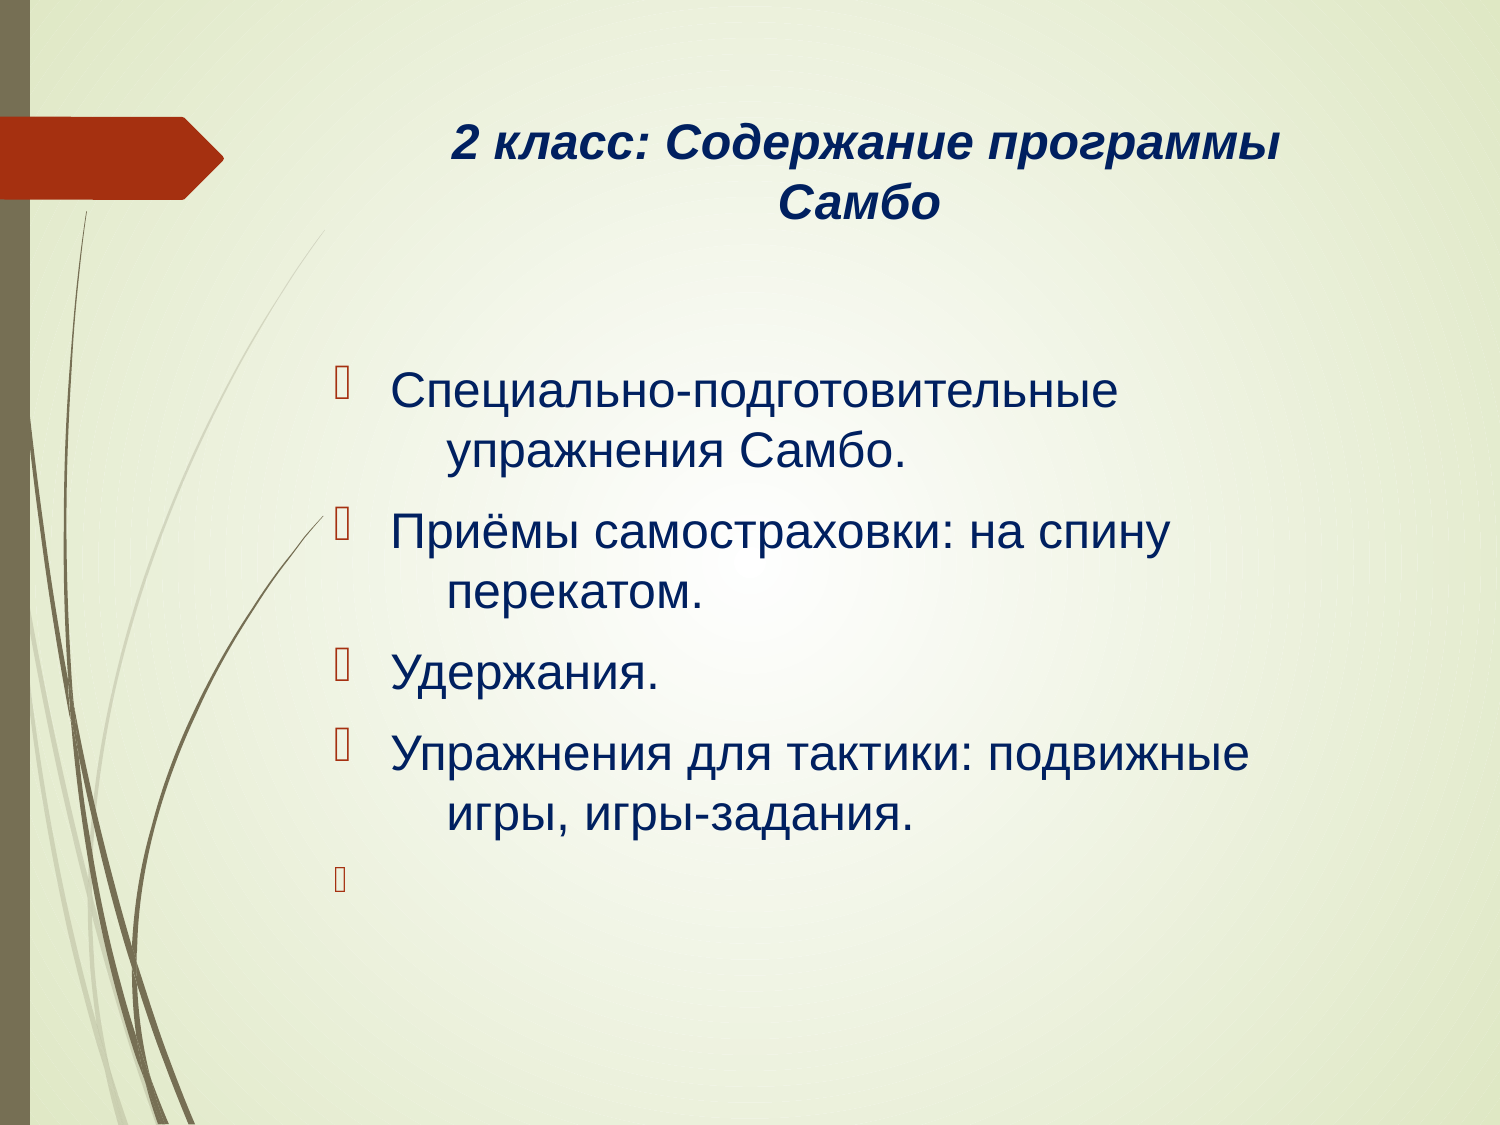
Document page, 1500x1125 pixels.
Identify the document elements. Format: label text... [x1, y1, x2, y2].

title 2 класс: Содержание программы Самбо [319, 102, 1400, 313]
list Специально-подготовительные упражнения Самбо. Приёмы самостраховки: на спину перекатом. Удержания. Упражнения для тактики: подвижные игры, игры-задания. [318, 350, 1401, 970]
